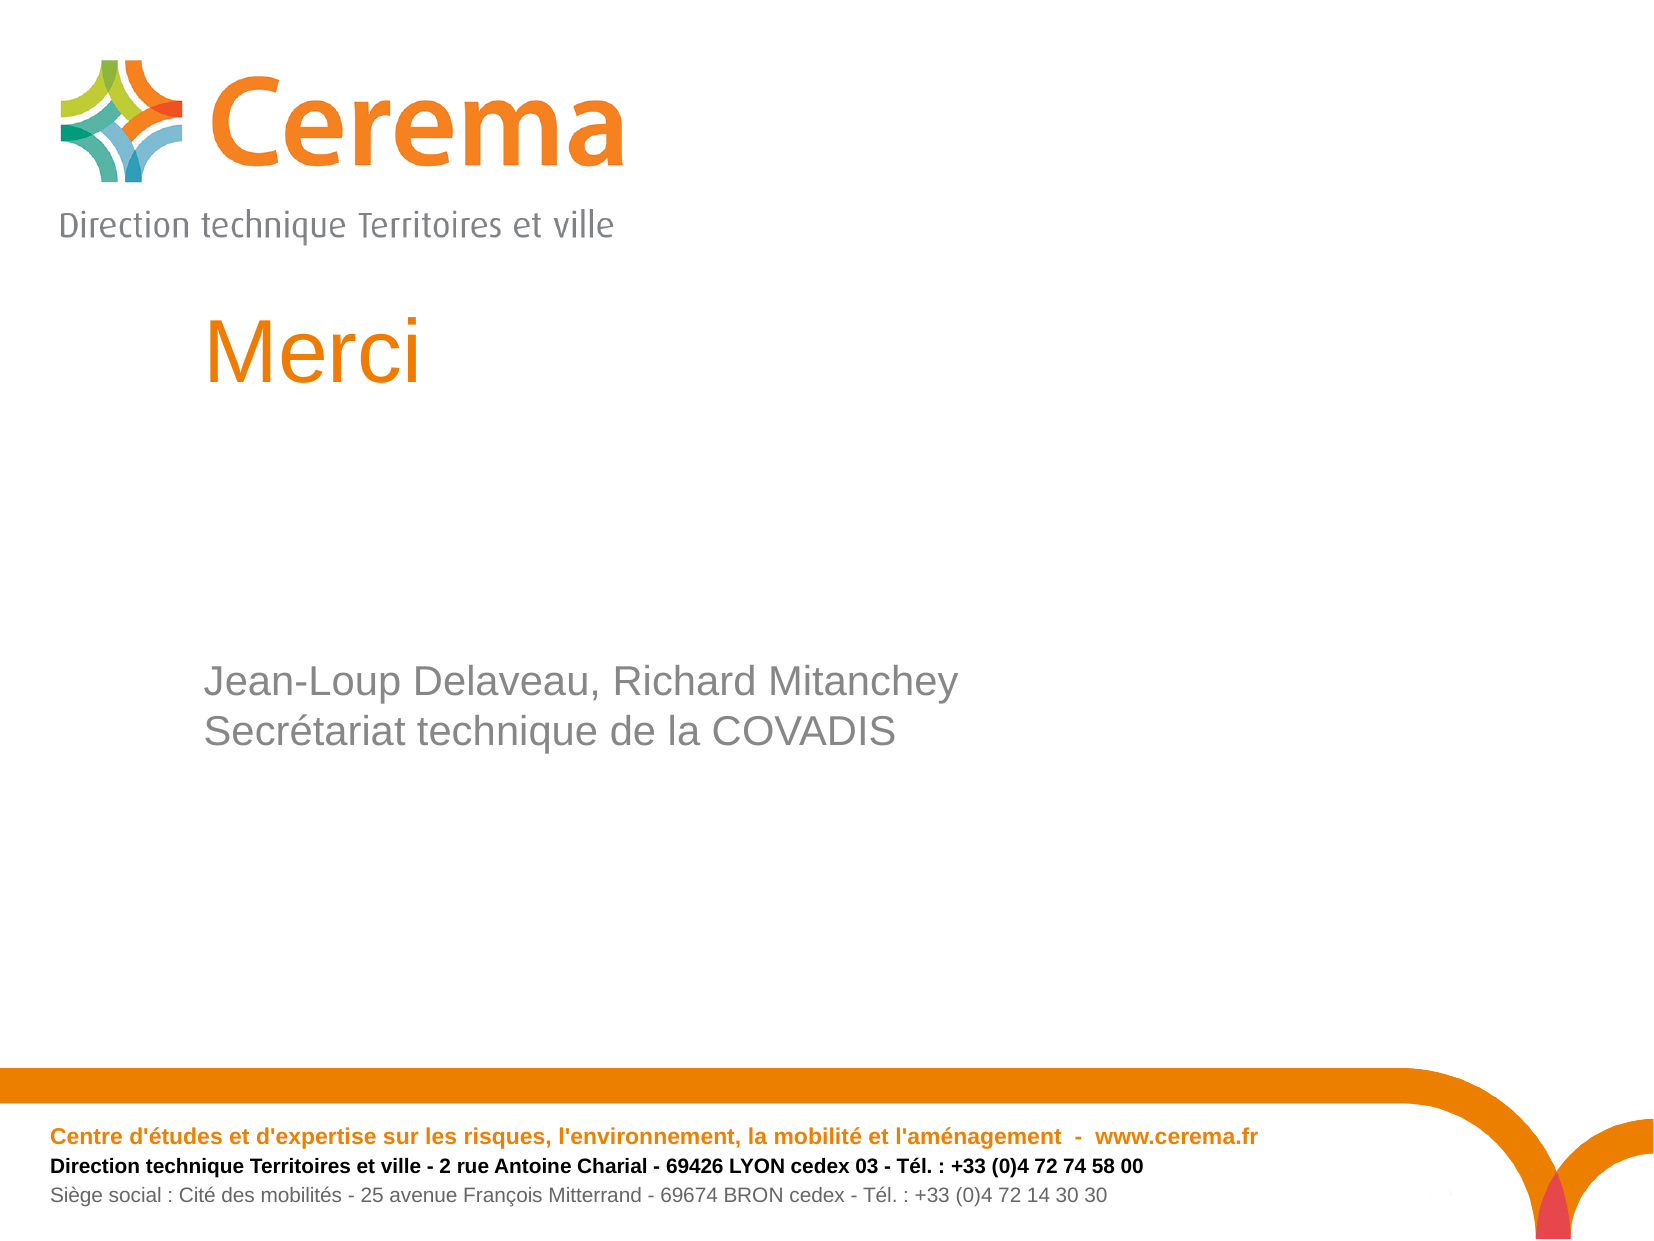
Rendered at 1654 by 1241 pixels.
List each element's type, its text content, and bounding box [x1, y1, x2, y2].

text_box Merci [188, 306, 1465, 408]
picture [0, 1068, 1654, 1239]
text_box Jean-Loup Delaveau, Richard Mitanchey Secrétariat technique de la COVADIS [188, 646, 1477, 862]
text_box Centre d'études et d'expertise sur les risques, l'environnement, la mobilité et l'aménagement - www.cerema.fr Direction technique Territoires et ville - 2 rue Antoine Charial - 69426 LYON cedex 03 - Tél. : +33 (0)4 72 74 58 00 Siège social : Cité des mobilités - 25 avenue François Mitterrand - 69674 BRON cedex - Tél. : +33 (0)4 72 14 30 30 [35, 1116, 1394, 1217]
picture [0, 0, 684, 291]
